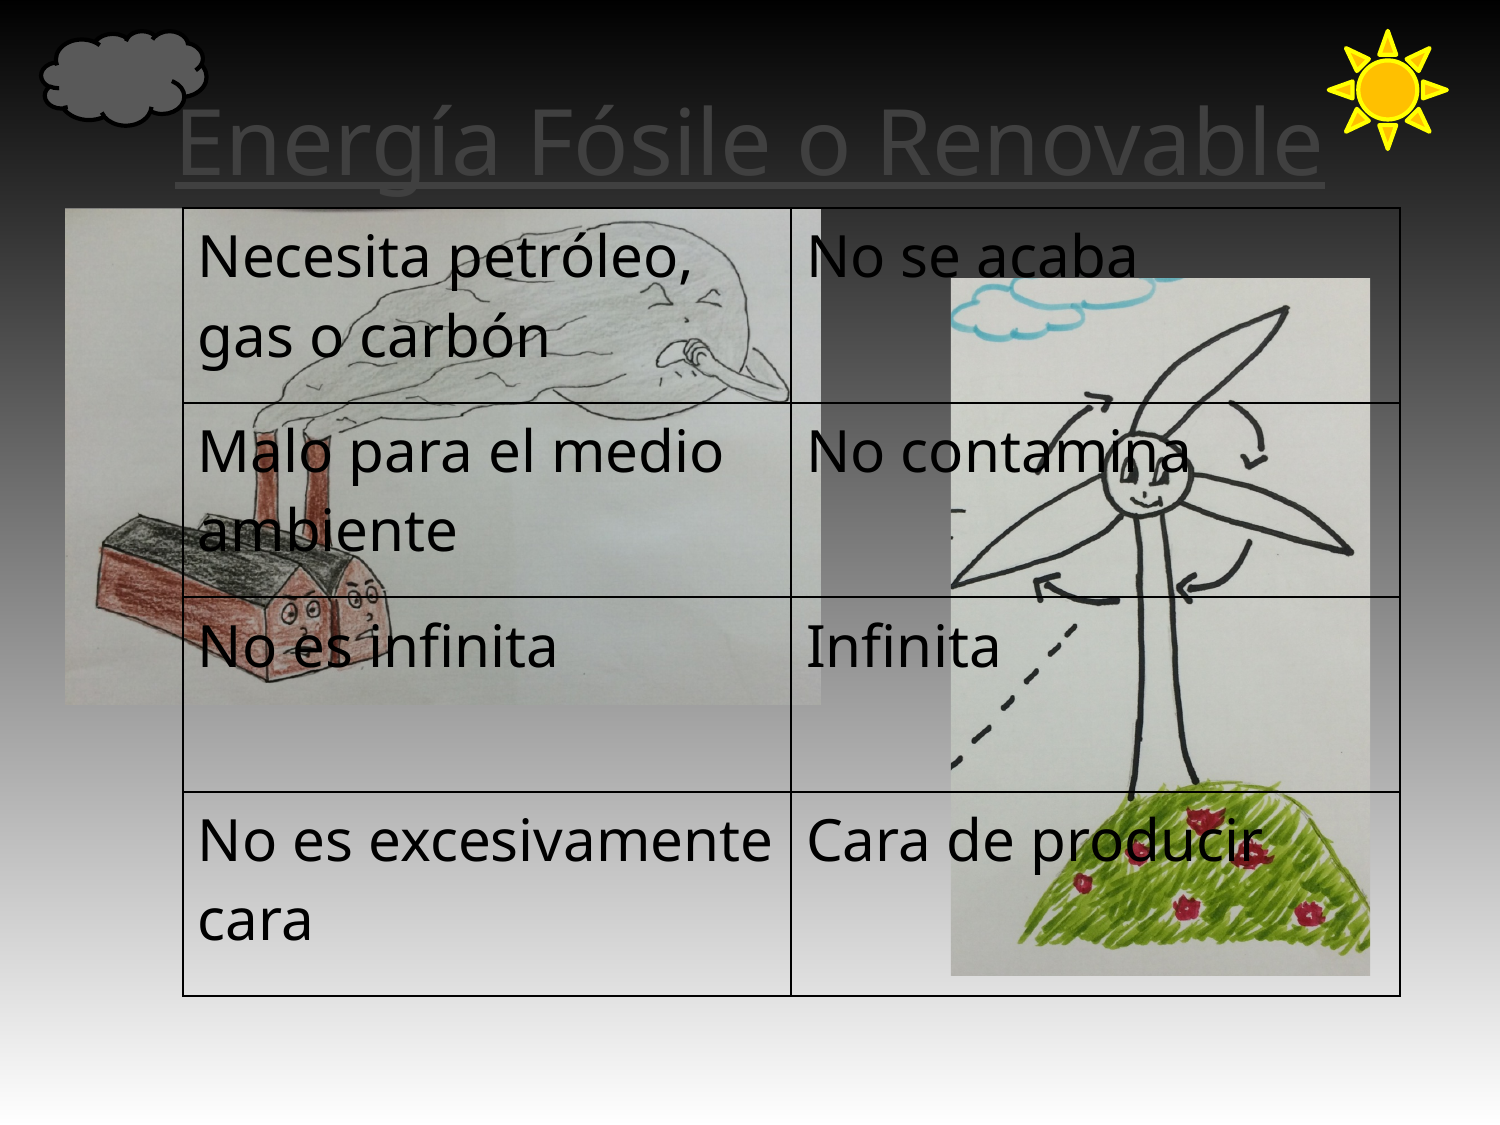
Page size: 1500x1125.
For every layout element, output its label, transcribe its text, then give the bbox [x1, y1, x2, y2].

text_box [1406, 48, 1430, 71]
table_cell No es excesivamente cara [184, 793, 790, 995]
table_cell No es infinita [184, 598, 790, 791]
title Energía Fósile o Renovable [75, 45, 1425, 233]
table_header Necesita petróleo, gas o carbón [184, 209, 790, 402]
table_cell No contamina [792, 404, 1399, 596]
table_cell Infinita [792, 598, 1399, 791]
table_cell Malo para el medio ambiente [184, 404, 790, 596]
text_box [1358, 60, 1418, 120]
table_header No se acaba [792, 209, 1399, 402]
text_box [41, 31, 207, 126]
text_box [1379, 125, 1397, 149]
text_box [1422, 81, 1447, 99]
picture [64, 208, 182, 705]
text_box [1345, 48, 1369, 71]
text_box [1345, 108, 1369, 132]
table_cell Cara de producir [792, 793, 1399, 995]
text_box [1406, 108, 1430, 132]
text_box [1328, 81, 1353, 99]
text_box [1379, 30, 1397, 55]
